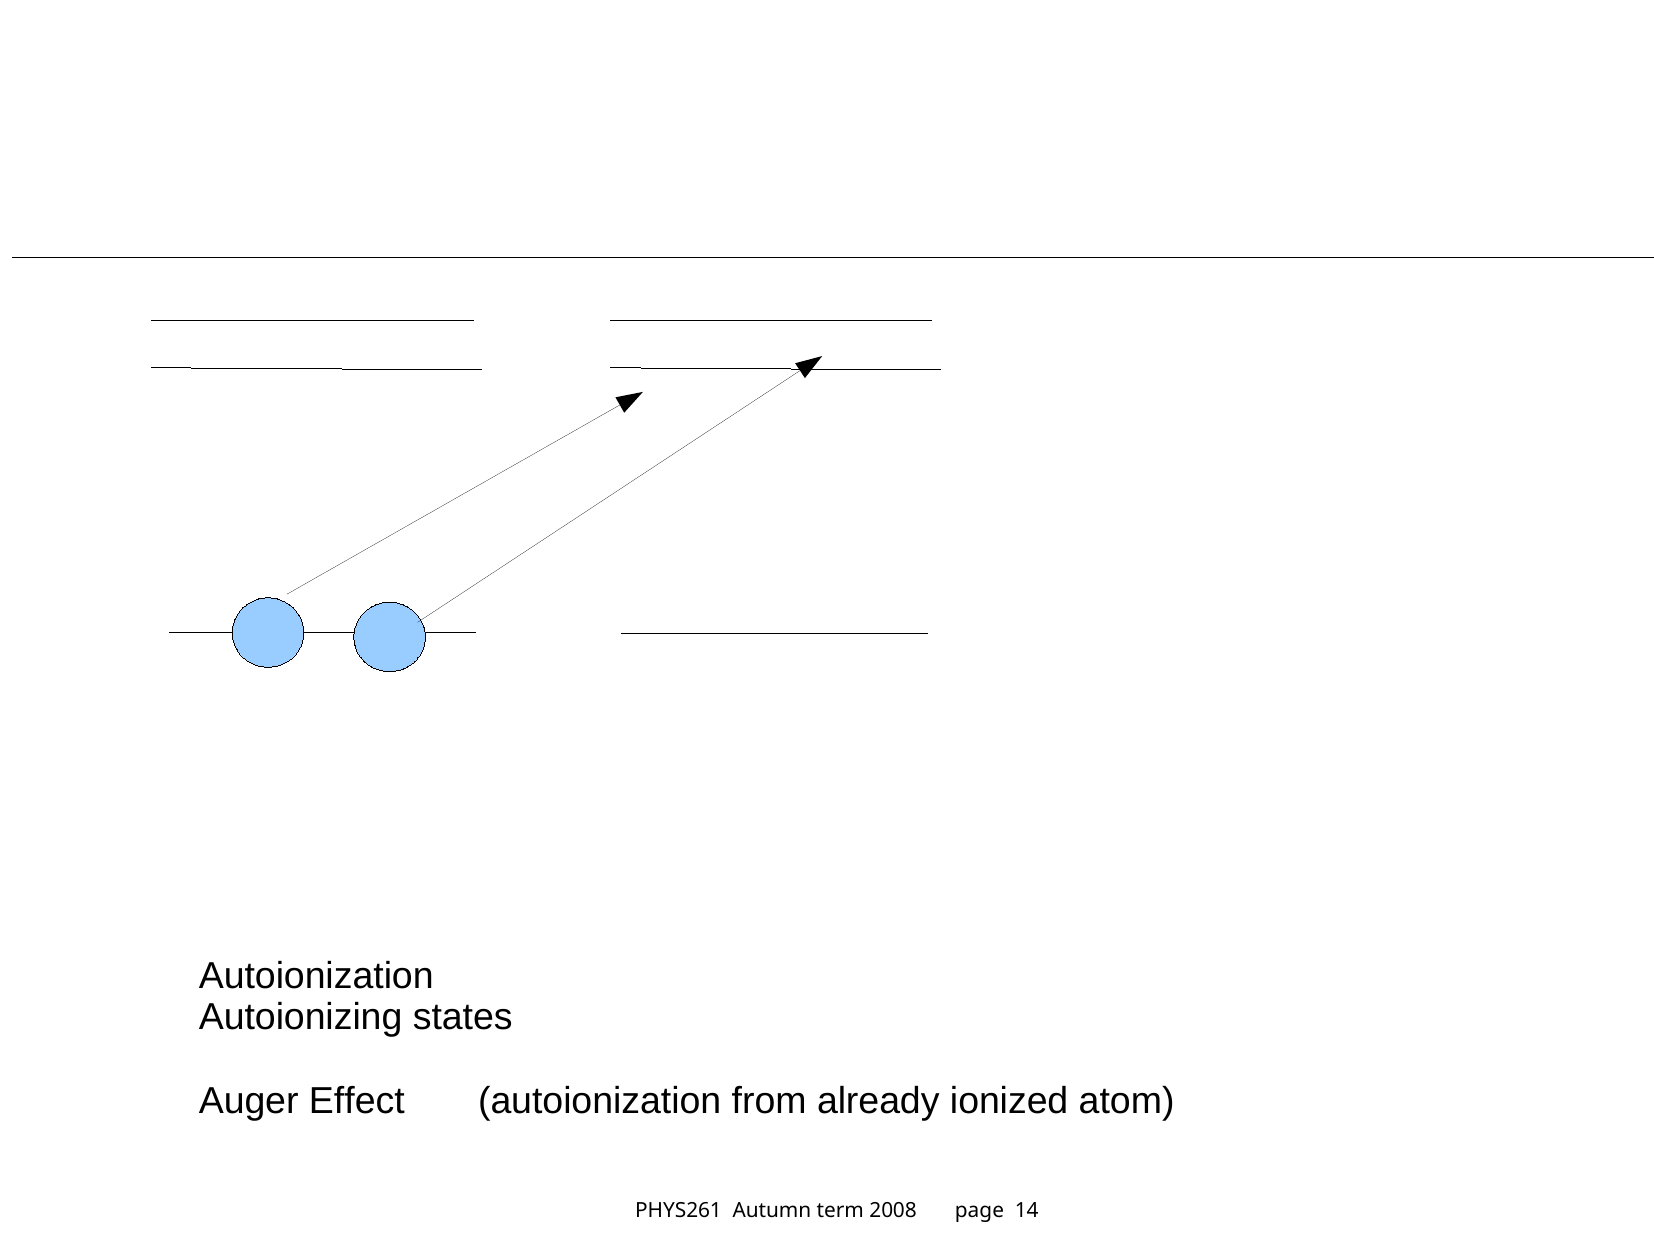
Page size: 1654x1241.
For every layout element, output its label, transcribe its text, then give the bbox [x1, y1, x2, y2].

text_box [353, 602, 426, 672]
text_box [232, 597, 304, 668]
text_box Autoionization Autoionizing states Auger Effect (autoionization from already ionized atom) [184, 946, 1322, 1182]
